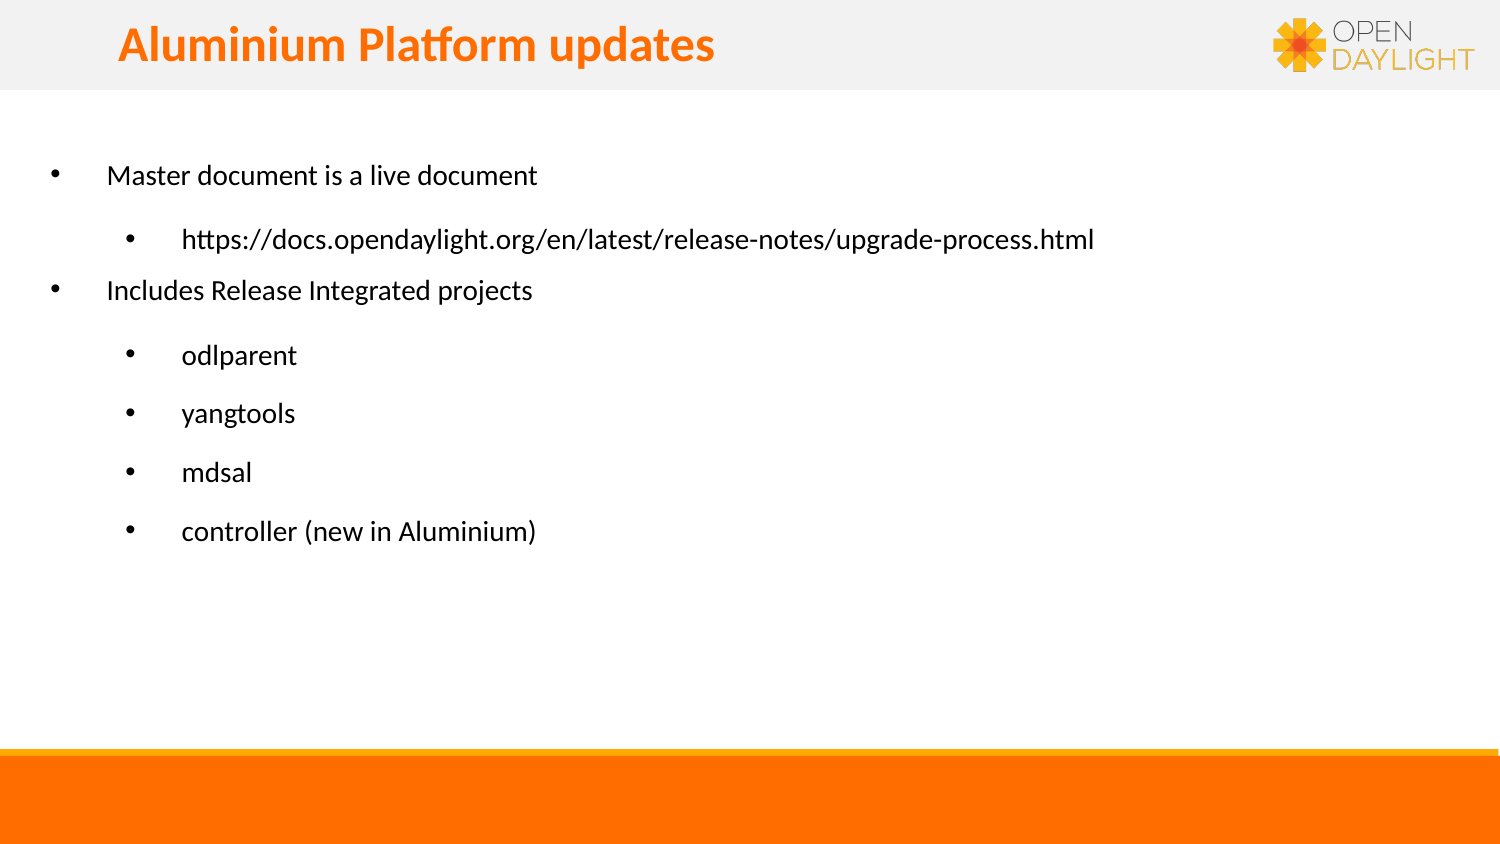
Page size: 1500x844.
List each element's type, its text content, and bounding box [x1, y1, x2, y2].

list Master document is a live document https://docs.opendaylight.org/en/latest/release-notes/upgrade-process.html Includes Release Integrated projects odlparent yangtools mdsal controller (new in Aluminium) [35, 85, 1330, 714]
picture [1330, 0, 1500, 98]
title Aluminium Platform updates [103, 0, 1397, 90]
